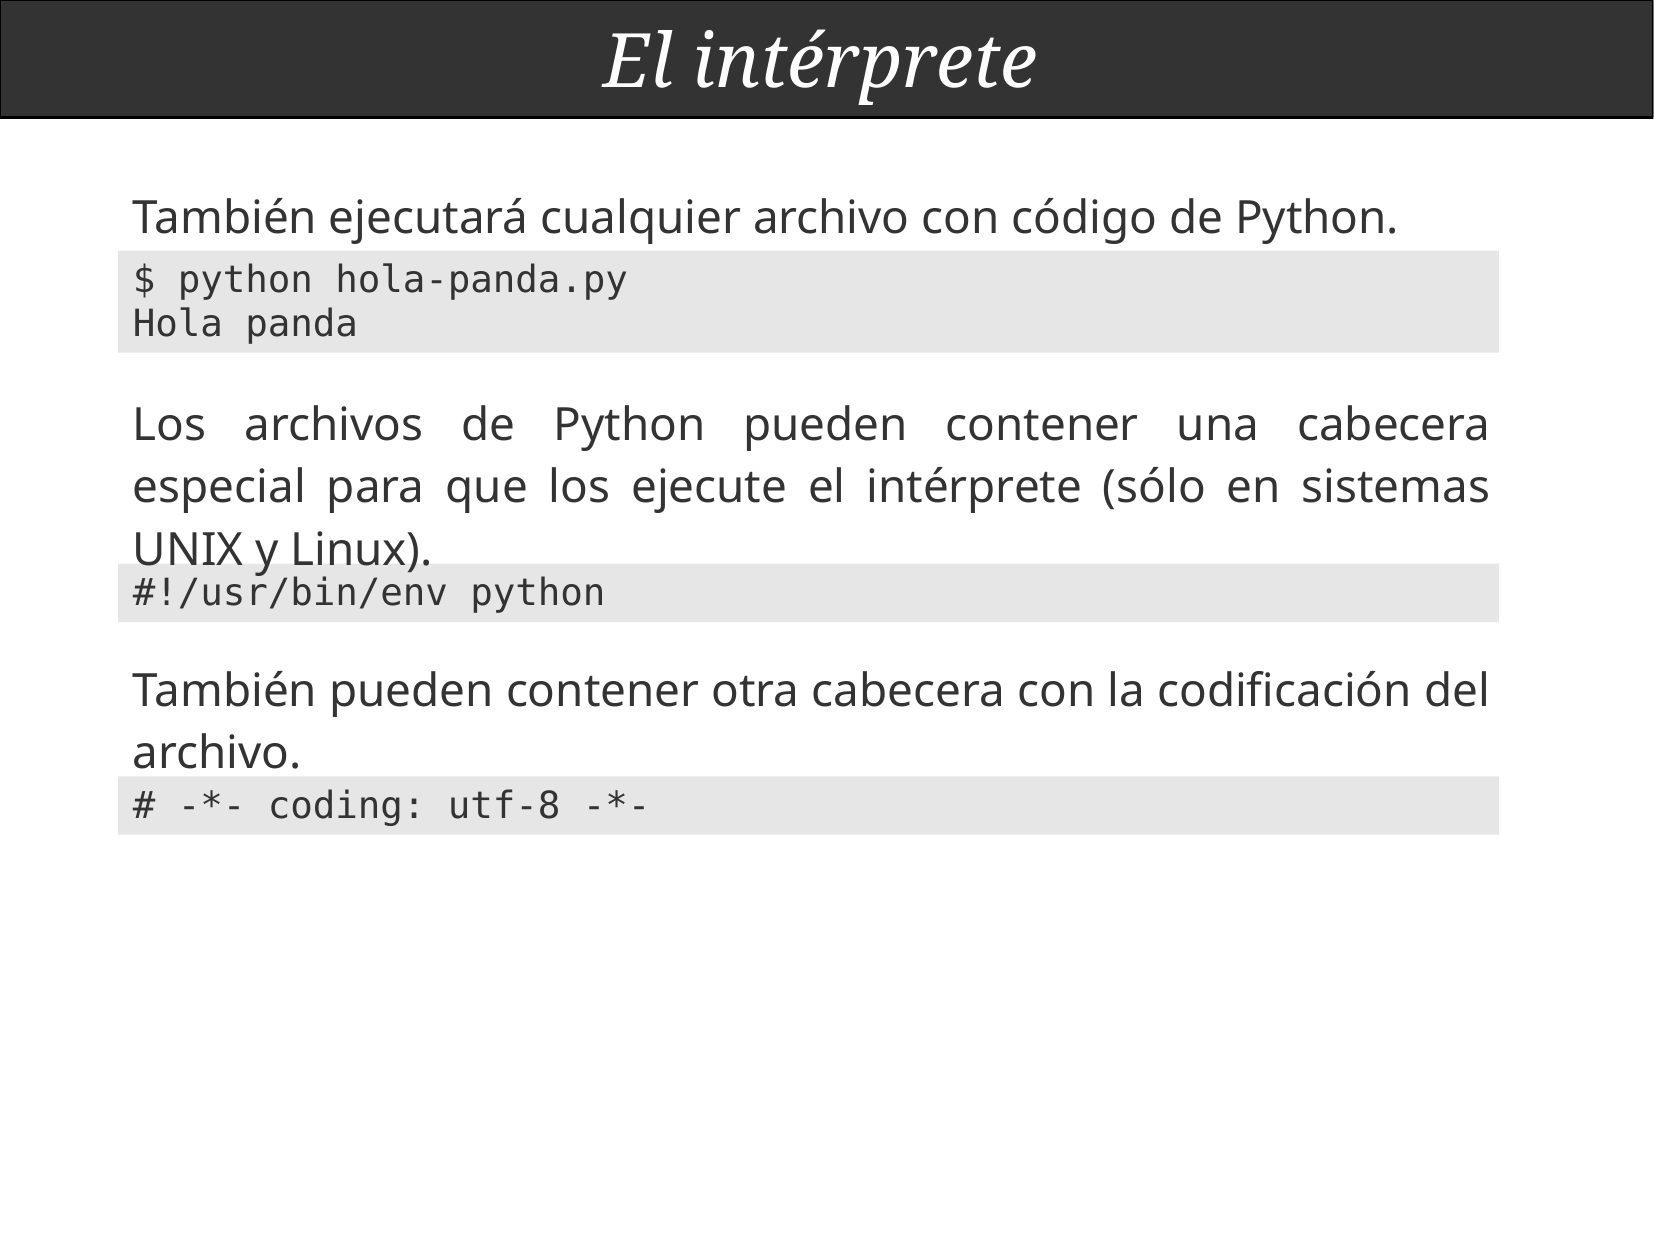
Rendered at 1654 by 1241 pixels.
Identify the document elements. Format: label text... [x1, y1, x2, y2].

text_box # -*- coding: utf-8 -*- [118, 776, 1499, 835]
text_box Los archivos de Python pueden contener una cabecera especial para que los ejecute el intérprete (sólo en sistemas UNIX y Linux). [118, 383, 1506, 559]
text_box También pueden contener otra cabecera con la codificación del archivo. [118, 649, 1506, 772]
text_box El intérprete [0, 0, 1654, 101]
text_box También ejecutará cualquier archivo con código de Python. [118, 177, 1506, 246]
text_box #!/usr/bin/env python [118, 563, 1499, 623]
text_box $ python hola-panda.py Hola panda [118, 250, 1499, 353]
